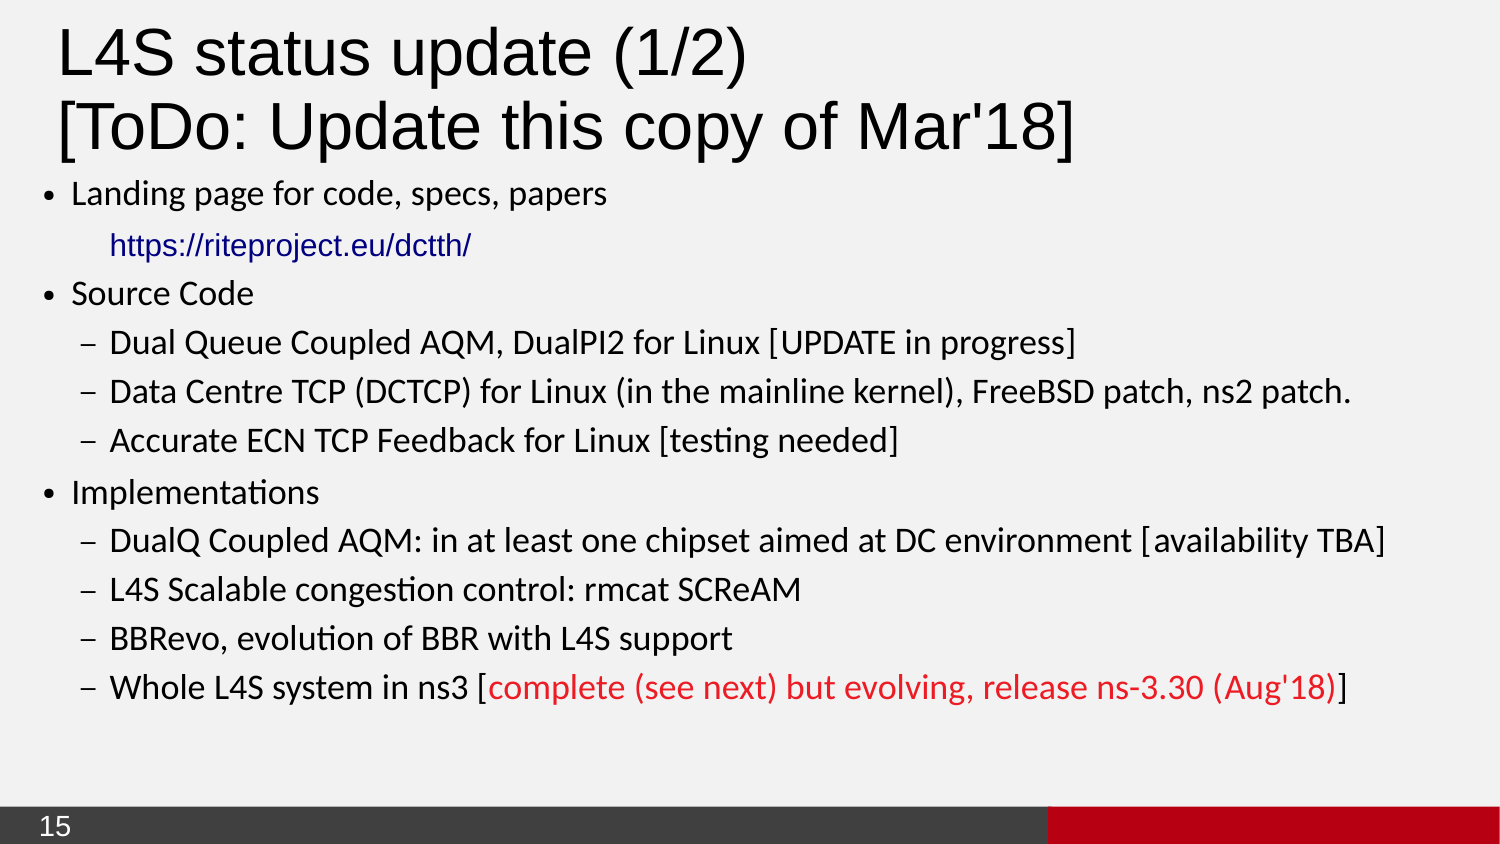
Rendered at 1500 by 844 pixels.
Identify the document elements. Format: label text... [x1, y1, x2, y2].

list Landing page for code, specs, papers https://riteproject.eu/dctth/ Source Code Dual Queue Coupled AQM, DualPI2 for Linux [UPDATE in progress] Data Centre TCP (DCTCP) for Linux (in the mainline kernel), FreeBSD patch, ns2 patch. Accurate ECN TCP Feedback for Linux [testing needed] Implementations DualQ Coupled AQM: in at least one chipset aimed at DC environment [availability TBA] L4S Scalable congestion control: rmcat SCReAM BBRevo, evolution of BBR with L4S support Whole L4S system in ns3 [complete (see next) but evolving, release ns-3.30 (Aug'18)] [33, 178, 1410, 723]
title L4S status update (1/2) [ToDo: Update this copy of Mar'18] [57, 14, 1445, 164]
